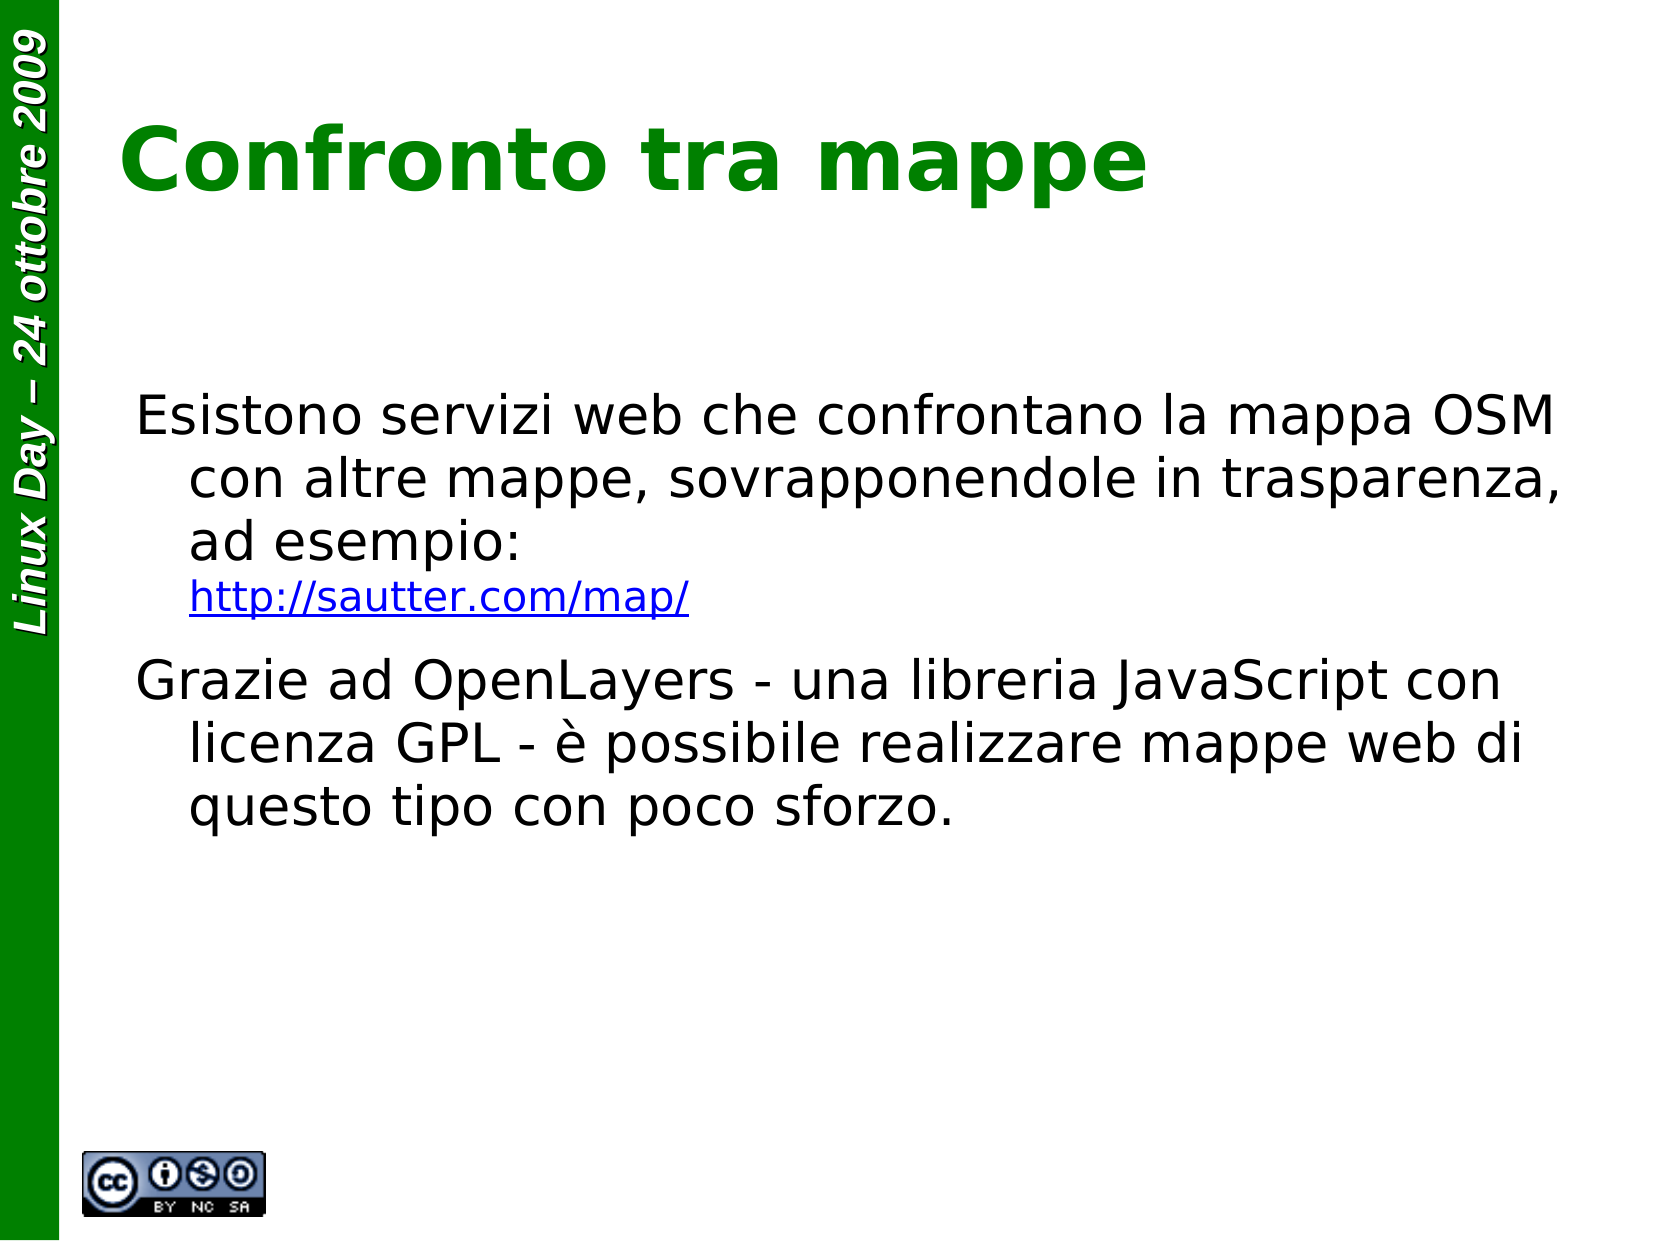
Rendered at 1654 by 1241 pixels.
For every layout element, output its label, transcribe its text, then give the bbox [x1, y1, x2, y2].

title Confronto tra mappe [118, 64, 1394, 257]
list Esistono servizi web che confrontano la mappa OSM con altre mappe, sovrapponendole in trasparenza, ad esempio: http://sautter.com/map/ Grazie ad OpenLayers - una libreria JavaScript con licenza GPL - è possibile realizzare mappe web di questo tipo con poco sforzo. [118, 383, 1607, 1094]
picture [82, 1151, 266, 1217]
